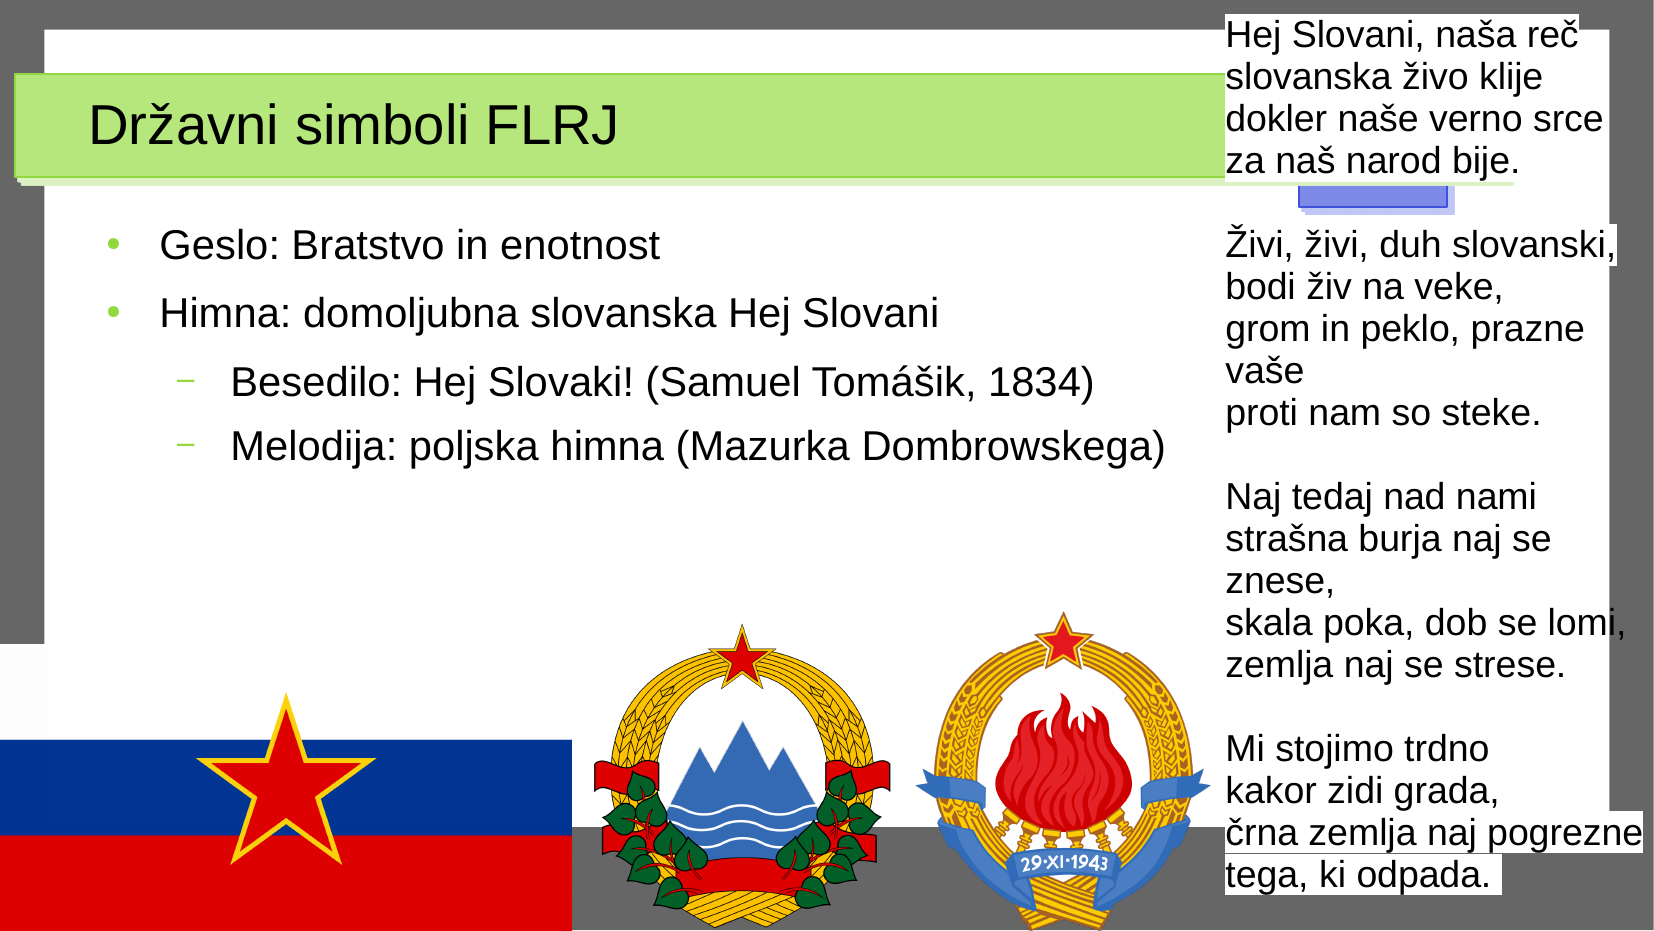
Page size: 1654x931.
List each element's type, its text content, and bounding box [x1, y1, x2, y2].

picture [915, 611, 1211, 931]
text_box Hej Slovani, naša reč slovanska živo klije dokler naše verno srce za naš narod bije. Živi, živi, duh slovanski, bodi živ na veke, grom in peklo, prazne vaše proti nam so steke. Naj tedaj nad nami strašna burja naj se znese, skala poka, dob se lomi, zemlja naj se strese. Mi stojimo trdno kakor zidi grada, črna zemlja naj pogrezne tega, ki odpada. [1210, 6, 1654, 931]
picture [0, 644, 572, 931]
picture [590, 620, 894, 931]
title Državni simboli FLRJ [88, 73, 1210, 178]
list Geslo: Bratstvo in enotnost Himna: domoljubna slovanska Hej Slovani Besedilo: Hej Slovaki! (Samuel Tomášik, 1834) Melodija: poljska himna (Mazurka Dombrowskega) [88, 221, 1210, 813]
